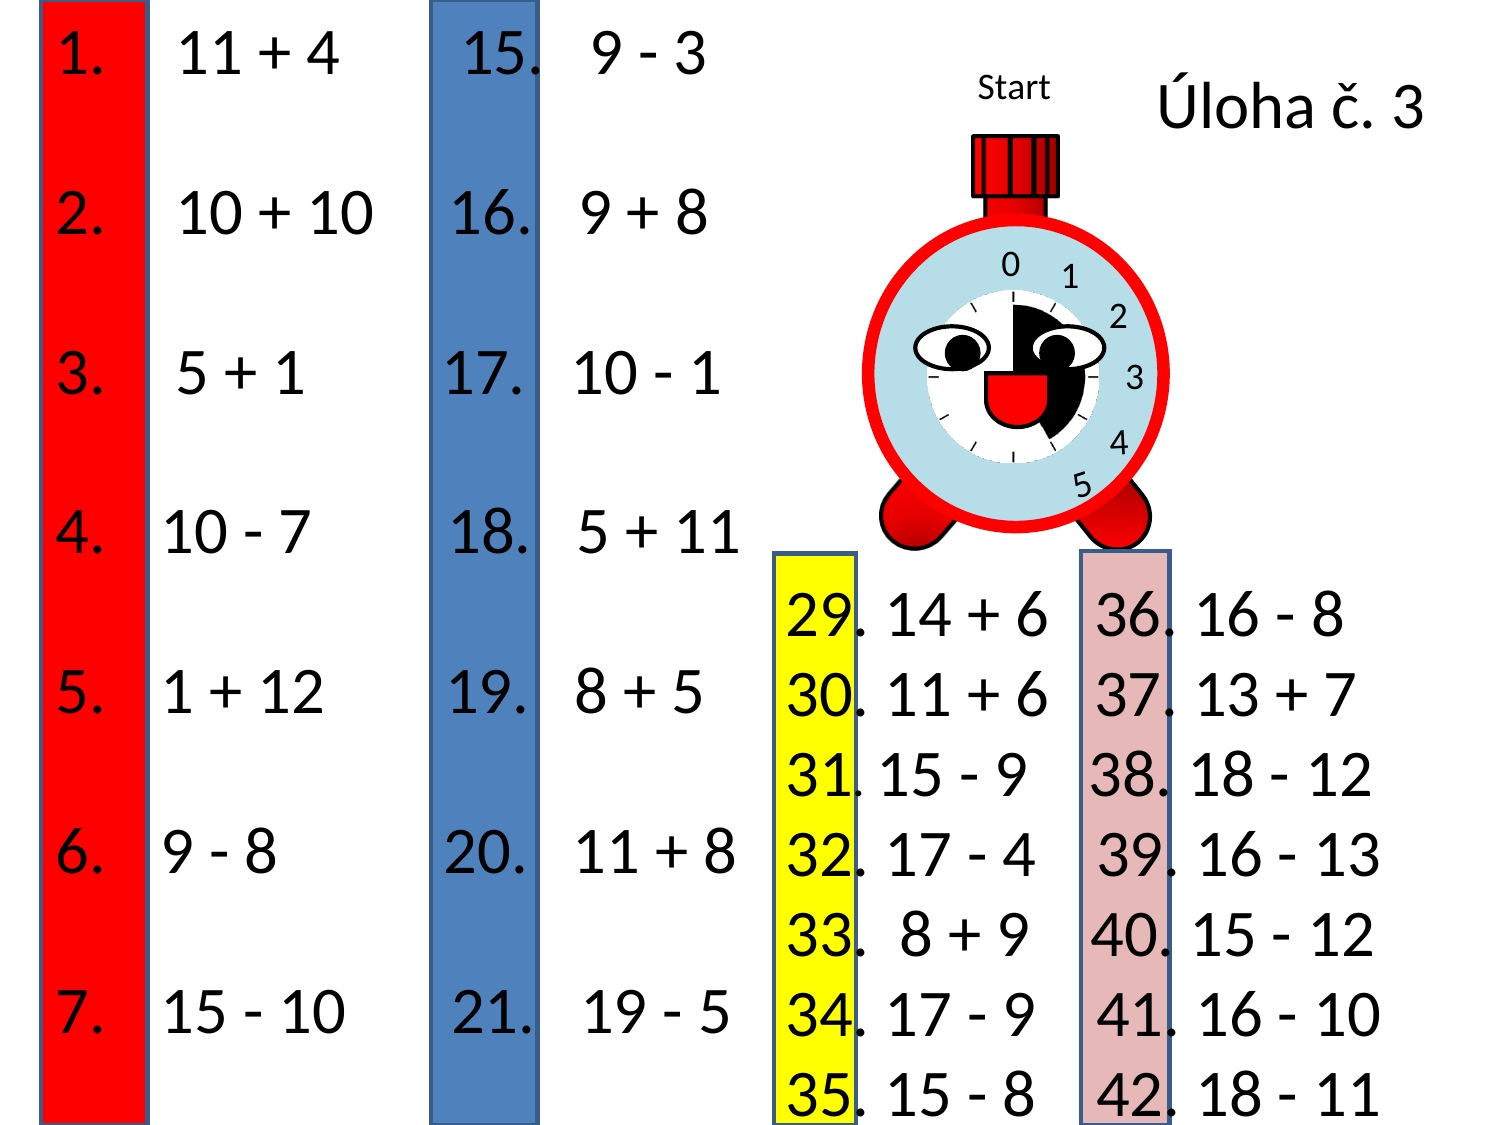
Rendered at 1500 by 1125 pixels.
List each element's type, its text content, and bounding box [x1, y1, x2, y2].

text_box [1074, 471, 1170, 562]
picture [927, 290, 1099, 463]
text_box Start [963, 54, 1066, 116]
text_box [773, 553, 857, 562]
text_box 29. 14 + 6 36. 16 - 8 30. 11 + 6 37. 13 + 7 31. 15 - 9 38. 18 - 12 32. 17 - 4 39. 16 - 13 33. 8 + 9 40. 15 - 12 34. 17 - 9 41. 16 - 10 35. 15 - 8 42. 18 - 11 [770, 562, 1397, 1125]
text_box [1095, 243, 1136, 283]
text_box [868, 219, 1094, 528]
text_box [986, 373, 1050, 428]
text_box Úloha č. 3 [1141, 54, 1441, 151]
picture [878, 465, 966, 552]
text_box [1030, 295, 1164, 463]
picture [971, 134, 1060, 226]
text_box 4 [1099, 409, 1136, 472]
text_box 0 [986, 231, 1036, 290]
text_box 5 [1049, 458, 1114, 519]
text_box 3 [1110, 344, 1160, 405]
text_box 2 [1094, 283, 1143, 345]
text_box 11 + 4 15. 9 - 3 10 + 10 16. 9 + 8 5 + 1 17. 10 - 1 10 - 7 18. 5 + 11 1 + 12 19. 8 + 5 9 - 8 20. 11 + 8 15 - 10 21. 19 - 5 8 - 6 22. 15 - 12 5 - 4 23. 16 - 9 14 - 1 24. 12 + 7 11 - 5 25. 15 - 14 6 + 10 26. 10 - 2 16 - 16 27. 14 + 6 5 + 5 28. 15 - 0 [41, 0, 821, 1125]
text_box 1 [1045, 243, 1095, 290]
